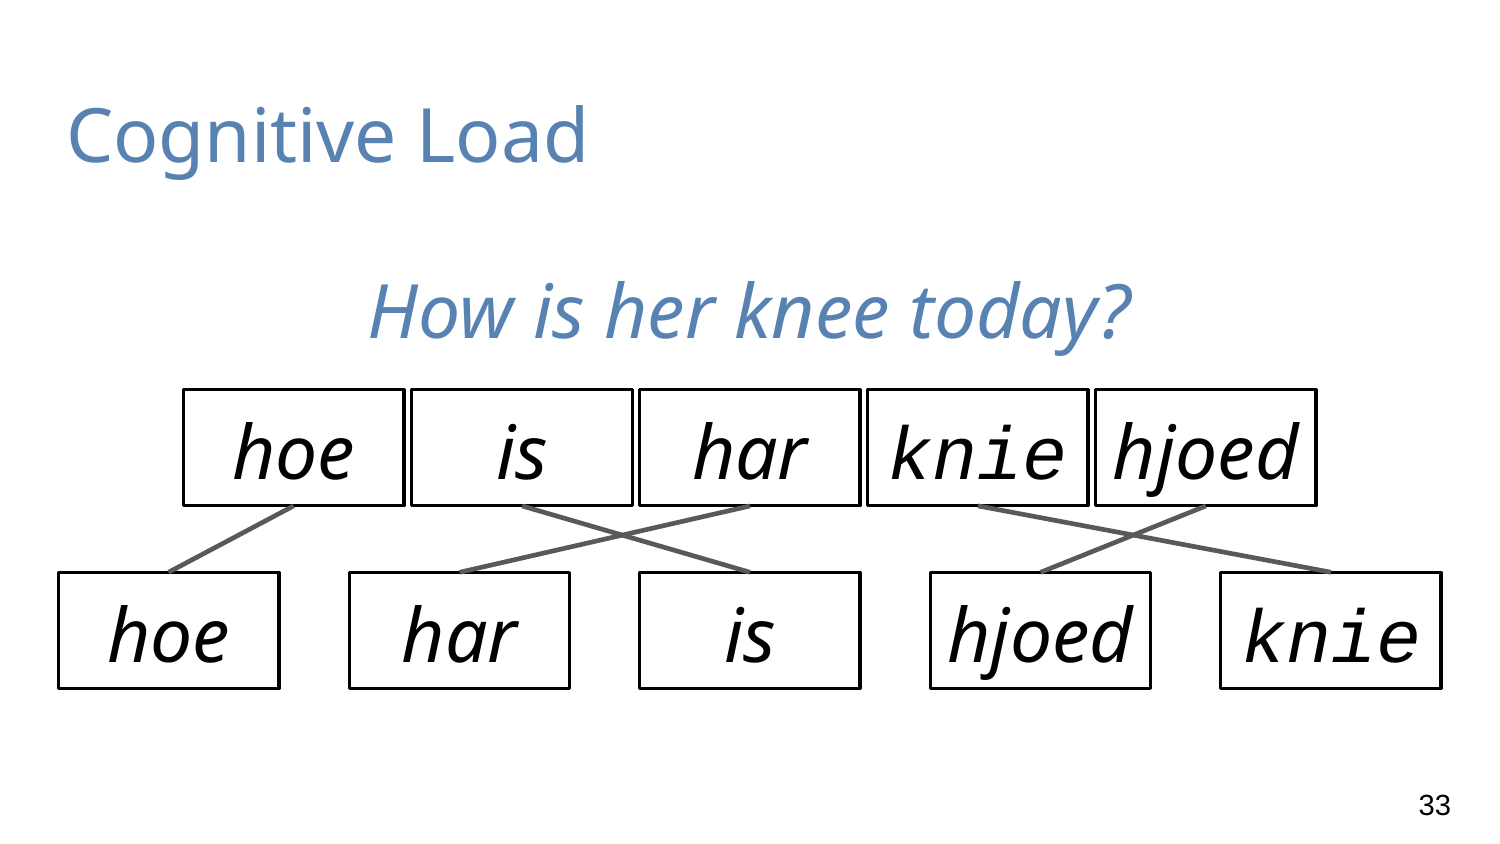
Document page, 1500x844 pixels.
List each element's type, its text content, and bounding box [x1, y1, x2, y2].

text_box har [349, 572, 570, 689]
title Cognitive Load [51, 72, 1449, 189]
text_box har [639, 389, 861, 506]
text_box is [639, 572, 861, 689]
text_box hjoed [1095, 389, 1316, 506]
text_box hjoed [930, 572, 1151, 689]
text_box hoe [183, 389, 405, 506]
text_box knie [867, 389, 1088, 506]
text_box How is her knee today? [51, 248, 1449, 365]
text_box knie [1220, 572, 1442, 689]
text_box is [411, 389, 633, 506]
text_box hoe [58, 572, 279, 689]
